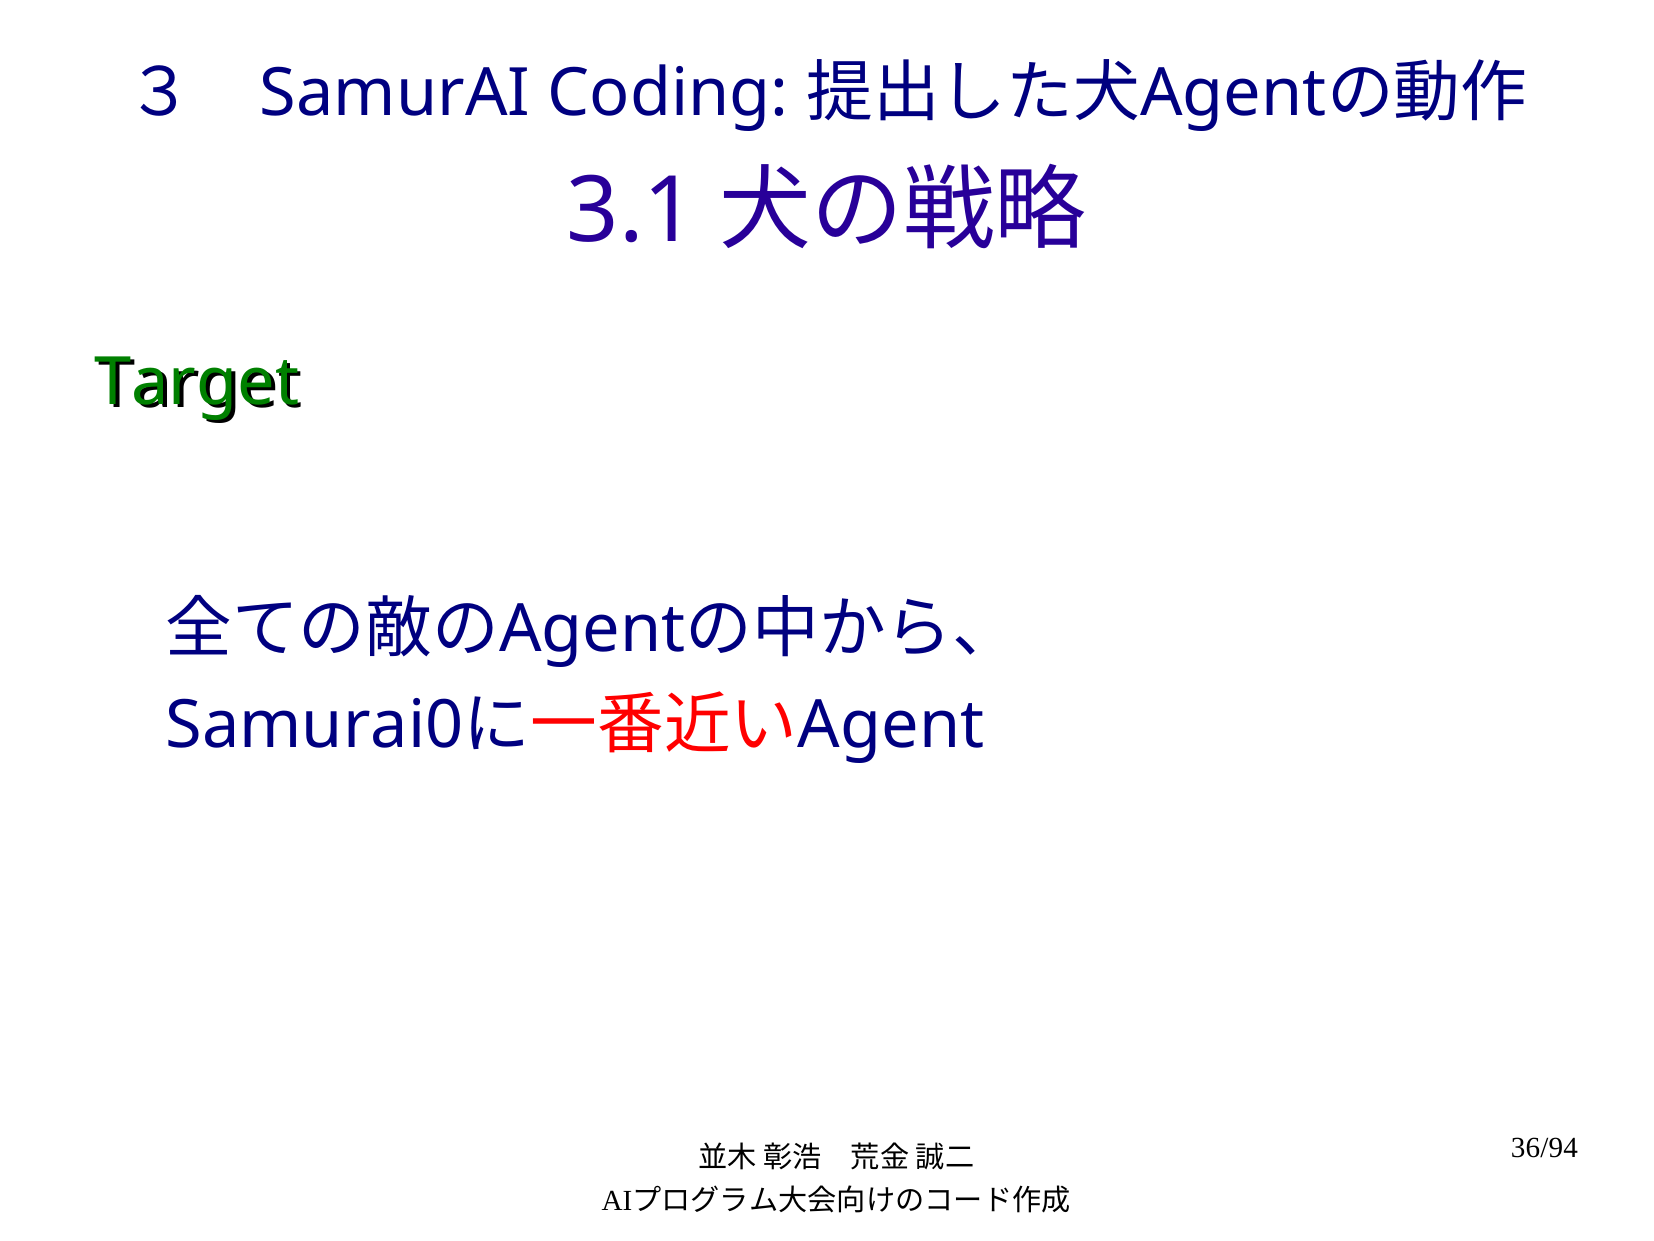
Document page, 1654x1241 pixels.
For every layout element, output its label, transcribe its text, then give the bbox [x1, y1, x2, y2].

title ３ SamurAI Coding: 提出した犬Agentの動作3.1 犬の戦略 [82, 49, 1571, 257]
list Target 全ての敵のAgentの中から、 Samurai0に一番近いAgent [94, 212, 1548, 932]
